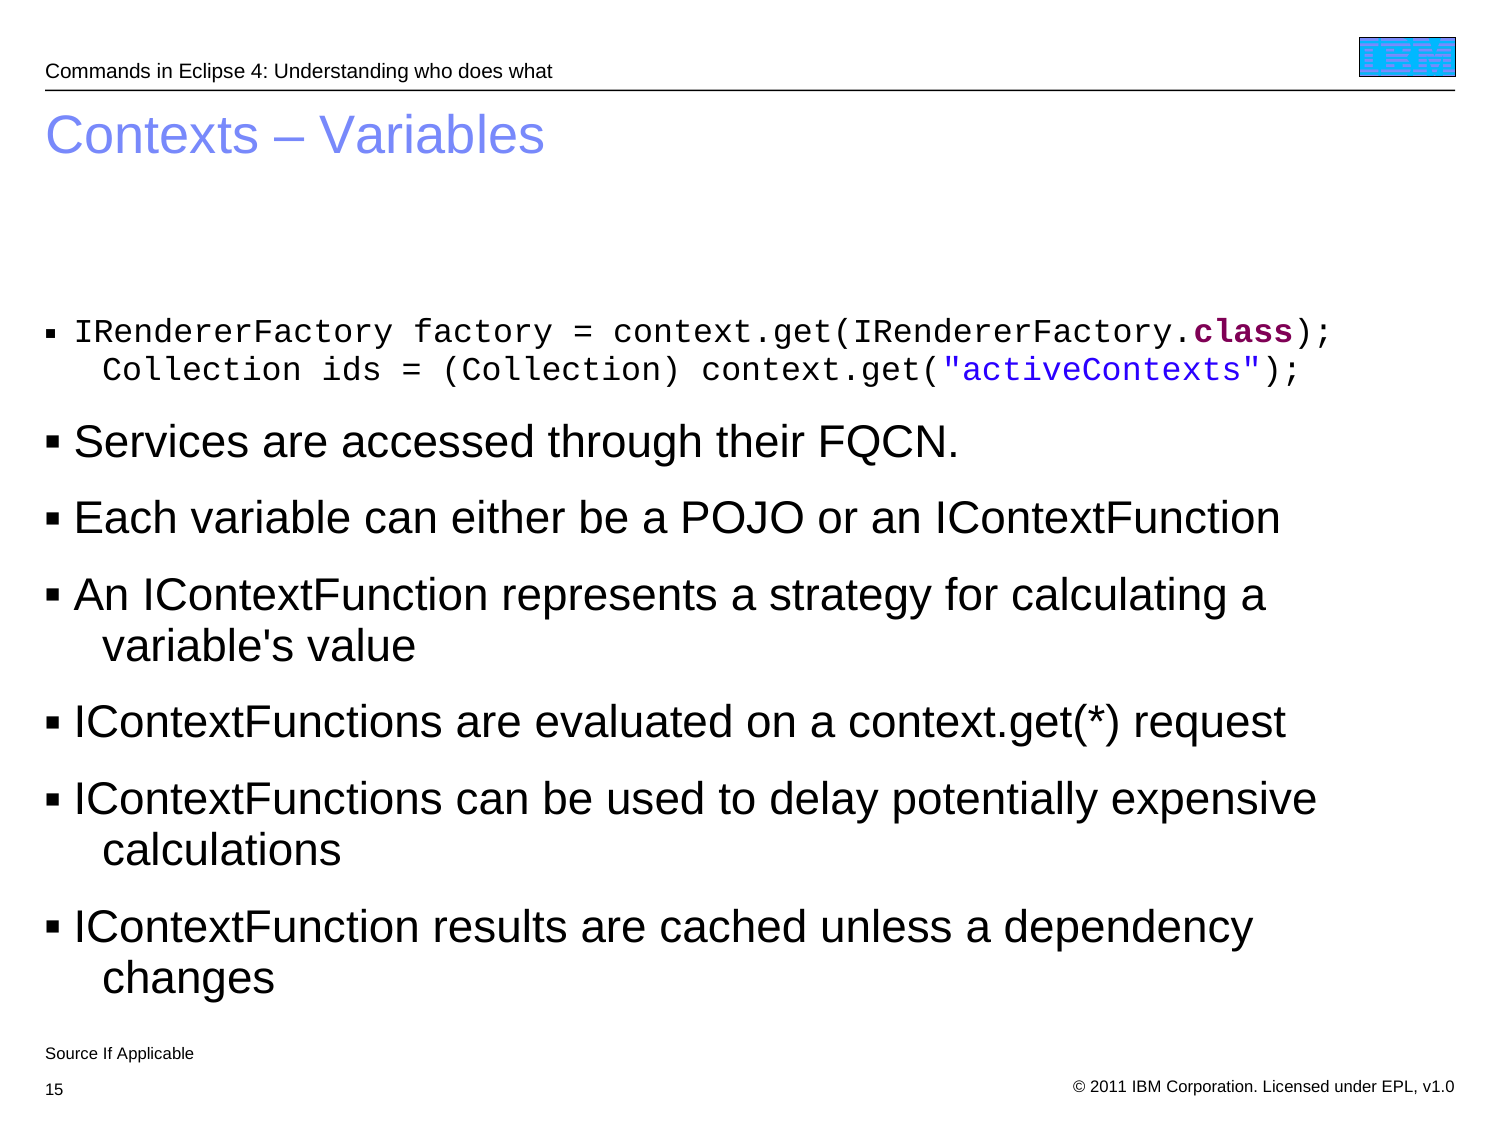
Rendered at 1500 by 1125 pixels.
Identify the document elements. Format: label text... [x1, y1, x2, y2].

list IRendererFactory factory = context.get(IRendererFactory.class); Collection ids = (Collection) context.get("activeContexts"); Services are accessed through their FQCN. Each variable can either be a POJO or an IContextFunction An IContextFunction represents a strategy for calculating a variable's value IContextFunctions are evaluated on a context.get(*) request IContextFunctions can be used to delay potentially expensive calculations IContextFunction results are cached unless a dependency changes [30, 307, 1456, 1058]
text_box Source If Applicable [30, 1021, 1441, 1072]
text_box Commands in Eclipse 4: Understanding who does what [30, 37, 1306, 83]
title Contexts – Variables [30, 97, 1456, 218]
